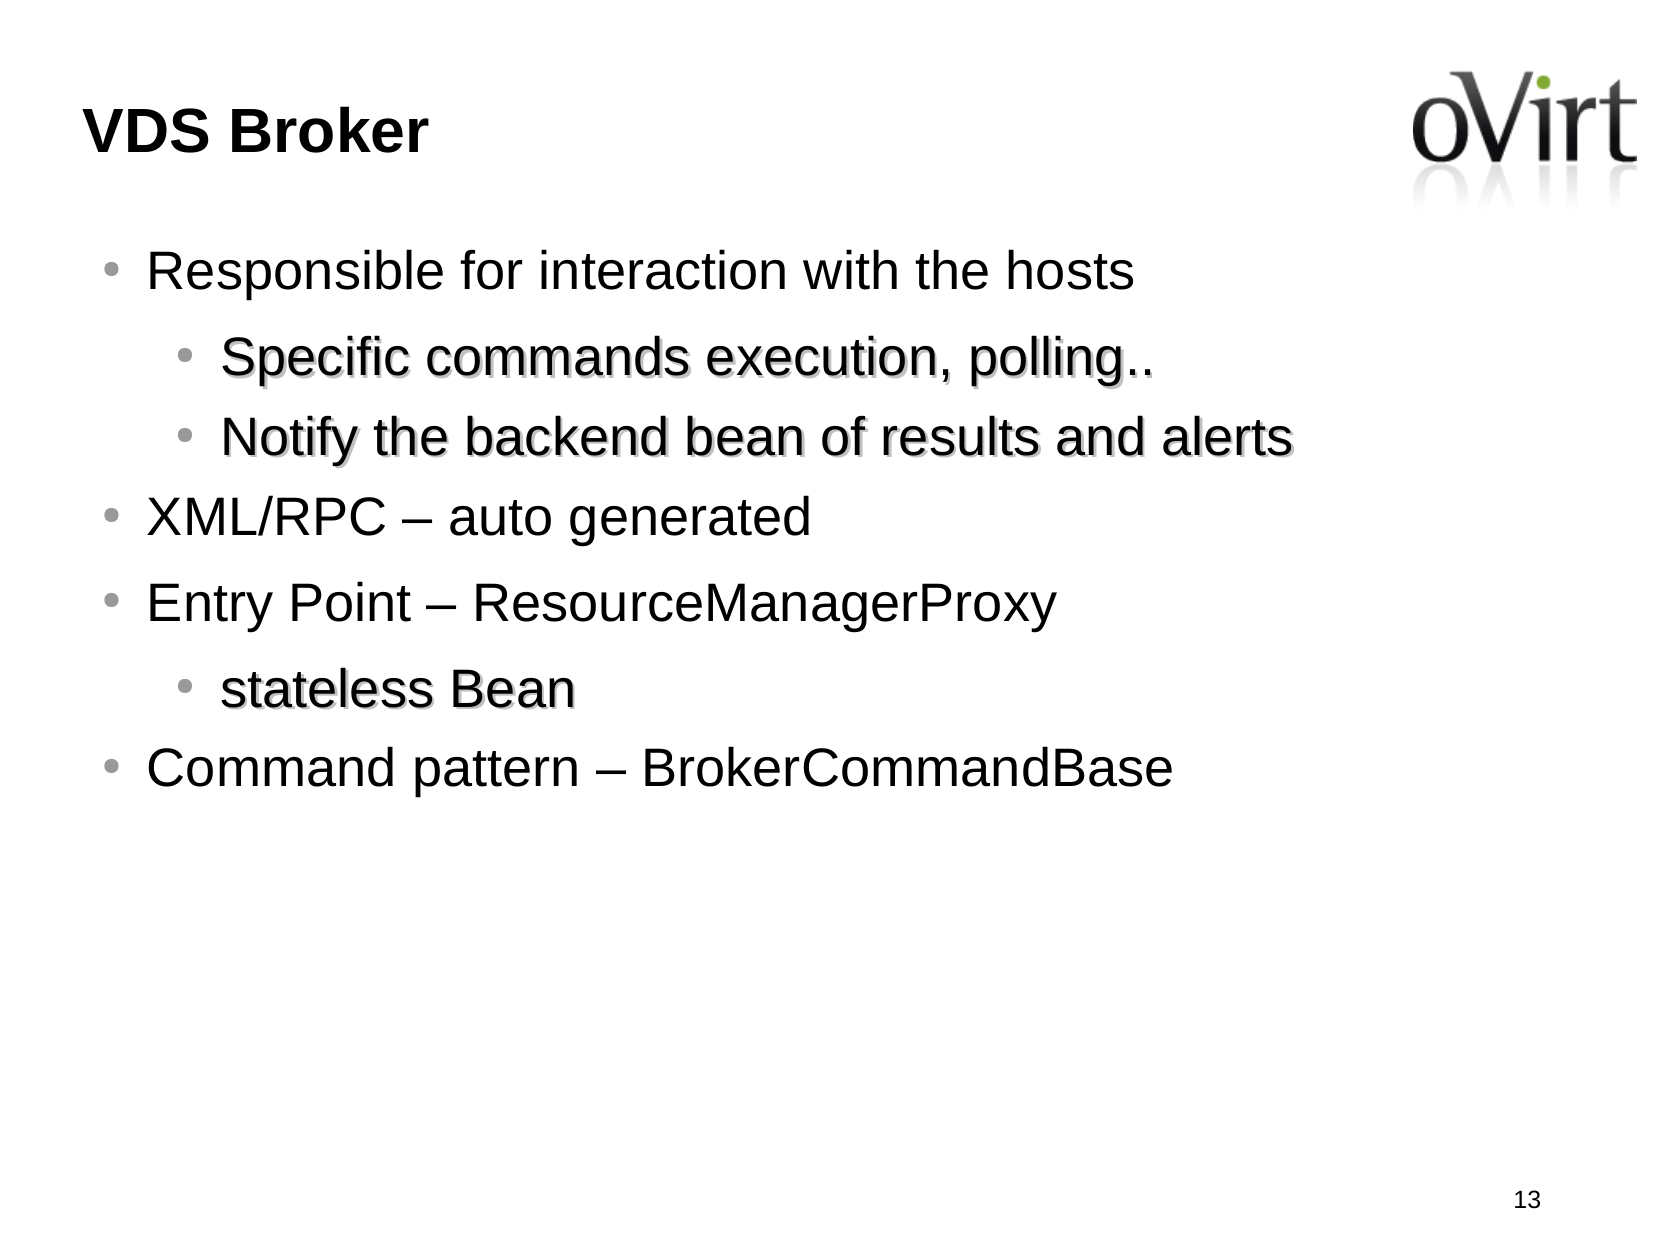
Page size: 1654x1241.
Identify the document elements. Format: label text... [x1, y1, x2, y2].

title VDS Broker [82, 27, 1303, 235]
list Responsible for interaction with the hosts Specific commands execution, polling.. Notify the backend bean of results and alerts XML/RPC – auto generated Entry Point – ResourceManagerProxy stateless Bean Command pattern – BrokerCommandBase [86, 244, 1576, 1039]
picture [1413, 63, 1637, 212]
